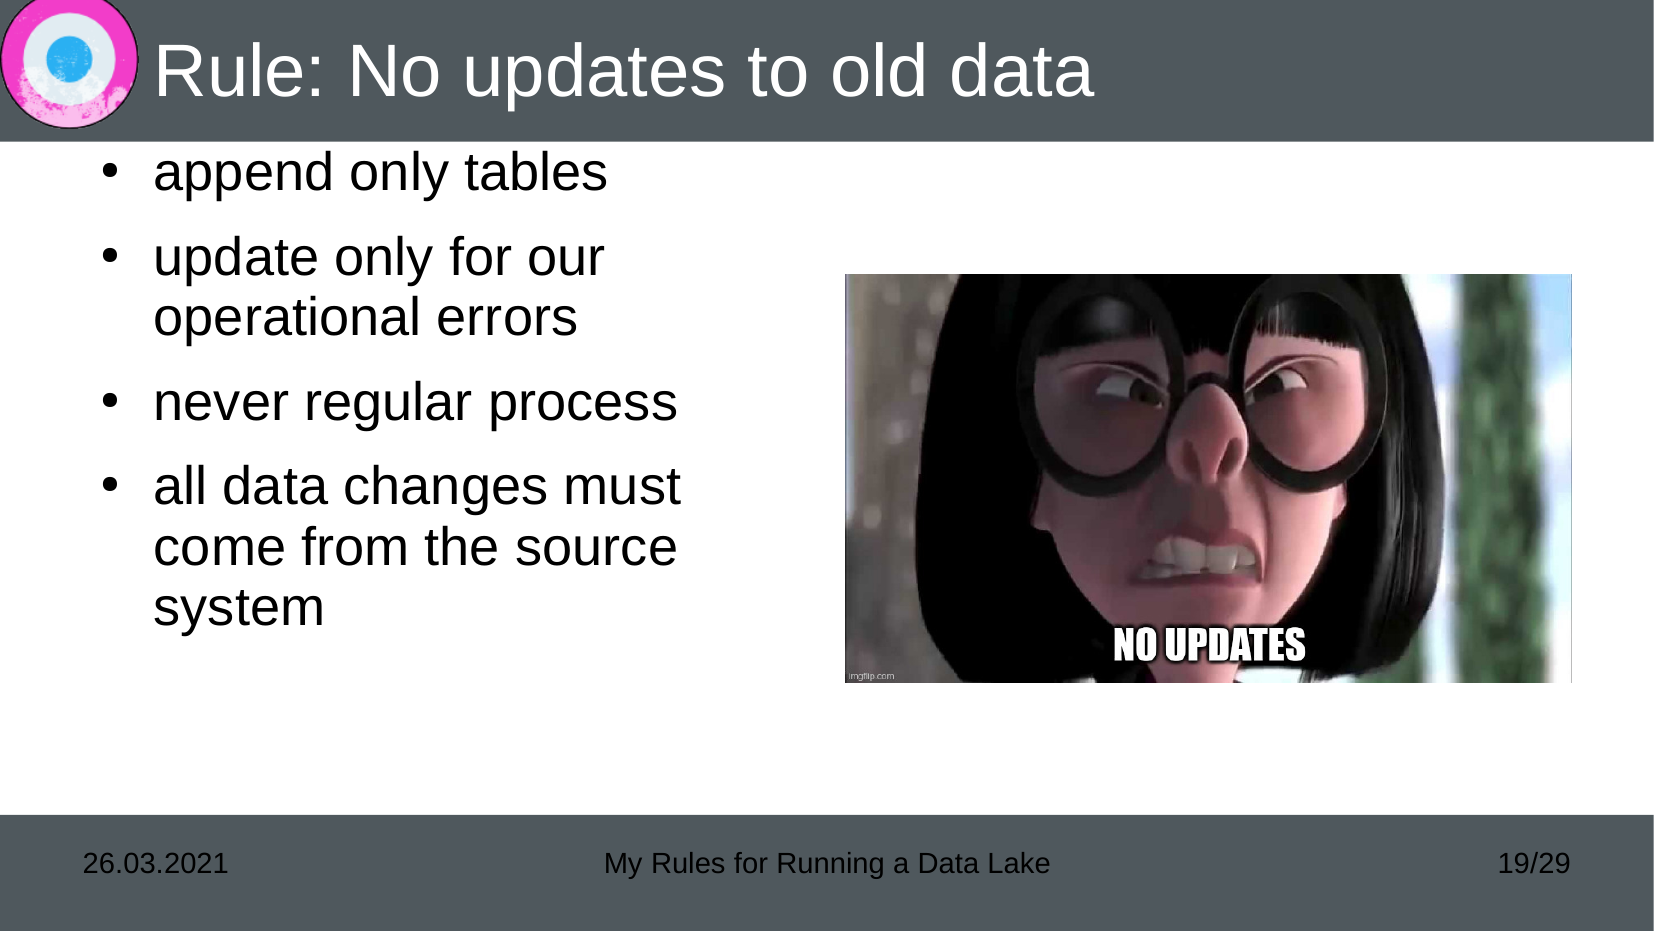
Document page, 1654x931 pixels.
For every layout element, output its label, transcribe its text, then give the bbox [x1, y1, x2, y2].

list append only tables update only for our operational errors never regular process all data changes must come from the source system [82, 141, 809, 815]
picture [845, 274, 1572, 683]
picture [0, 0, 228, 148]
title Rule: No updates to old data [153, 5, 1654, 136]
